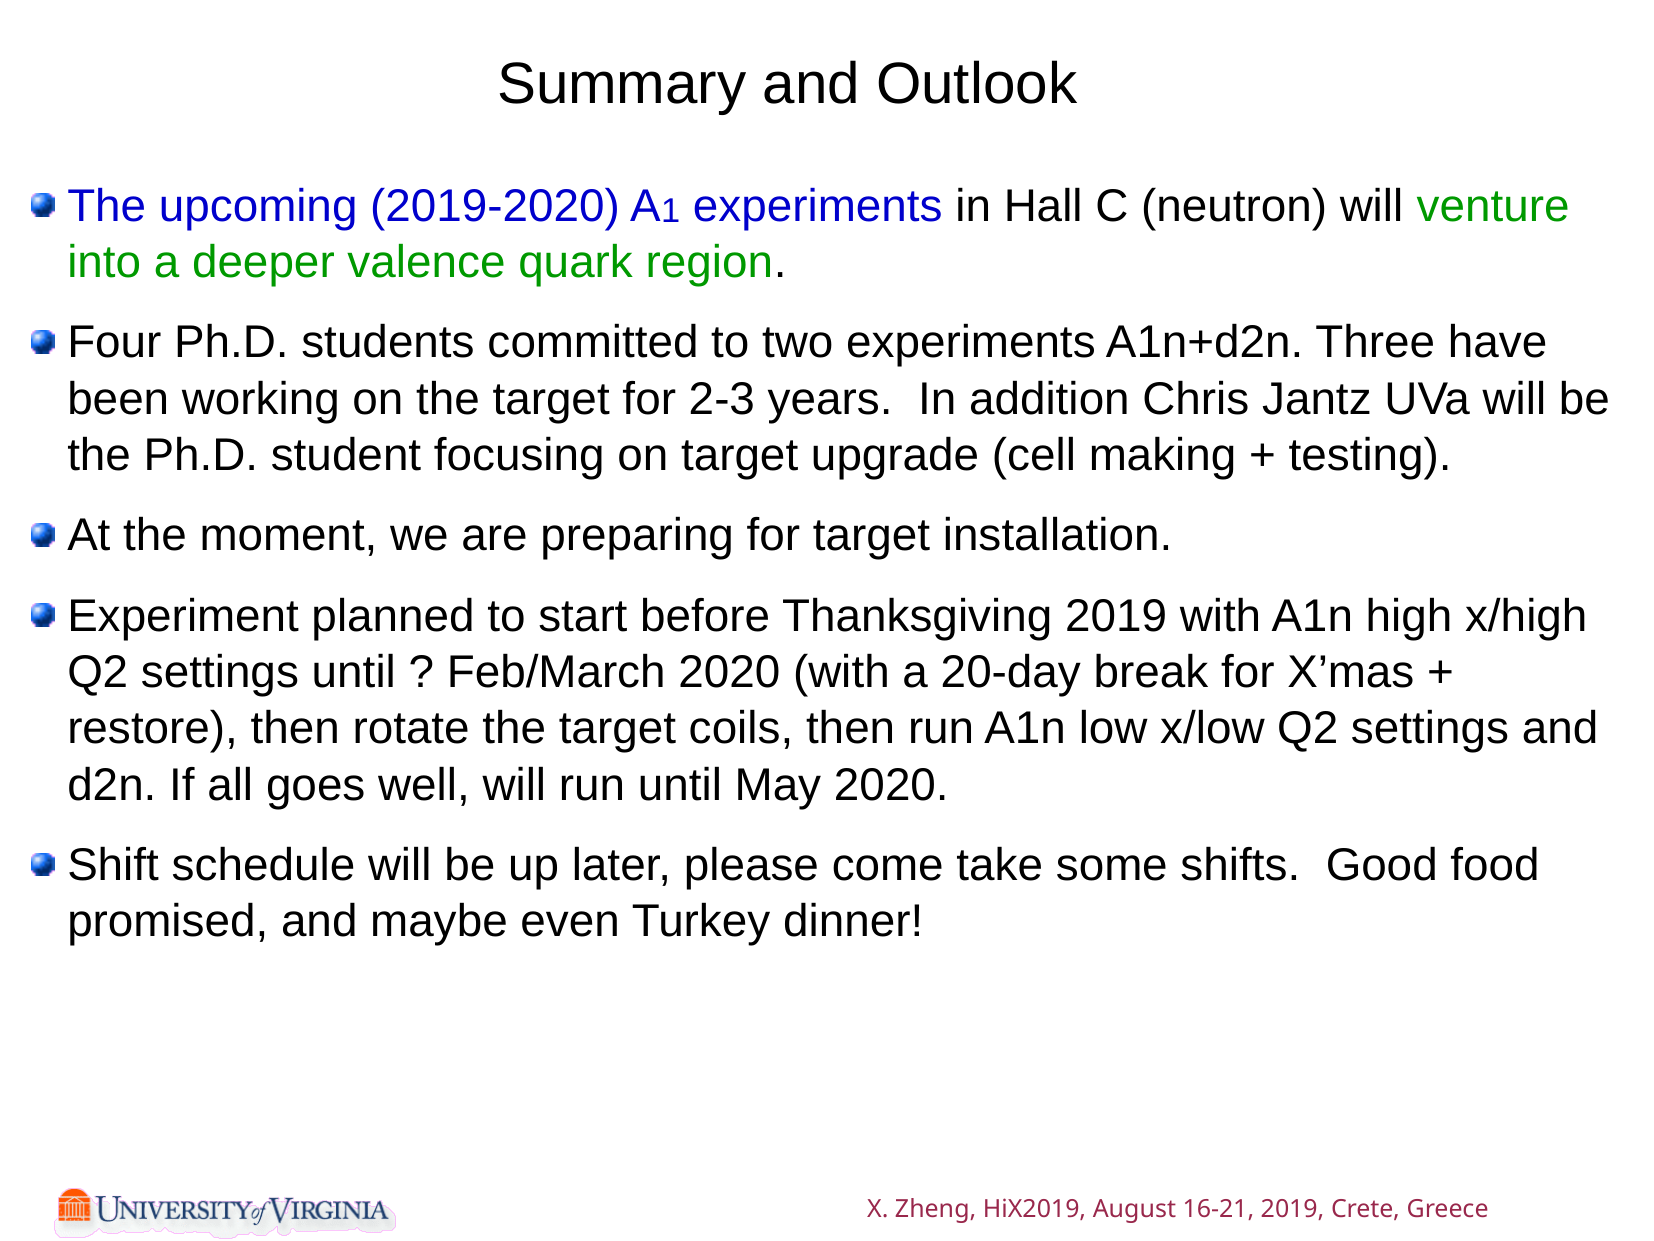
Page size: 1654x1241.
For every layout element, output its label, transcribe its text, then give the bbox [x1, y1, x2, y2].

picture [35, 1171, 409, 1241]
title Summary and Outlook [373, 35, 1202, 131]
text_box The upcoming (2019-2020) A1 experiments in Hall C (neutron) will venture into a deeper valence quark region. Four Ph.D. students committed to two experiments A1n+d2n. Three have been working on the target for 2-3 years. In addition Chris Jantz UVa will be the Ph.D. student focusing on target upgrade (cell making + testing). At the moment, we are preparing for target installation. Experiment planned to start before Thanksgiving 2019 with A1n high x/high Q2 settings until ? Feb/March 2020 (with a 20-day break for X’mas + restore), then rotate the target coils, then run A1n low x/low Q2 settings and d2n. If all goes well, will run until May 2020. Shift schedule will be up later, please come take some shifts. Good food promised, and maybe even Turkey dinner! [17, 167, 1641, 1146]
